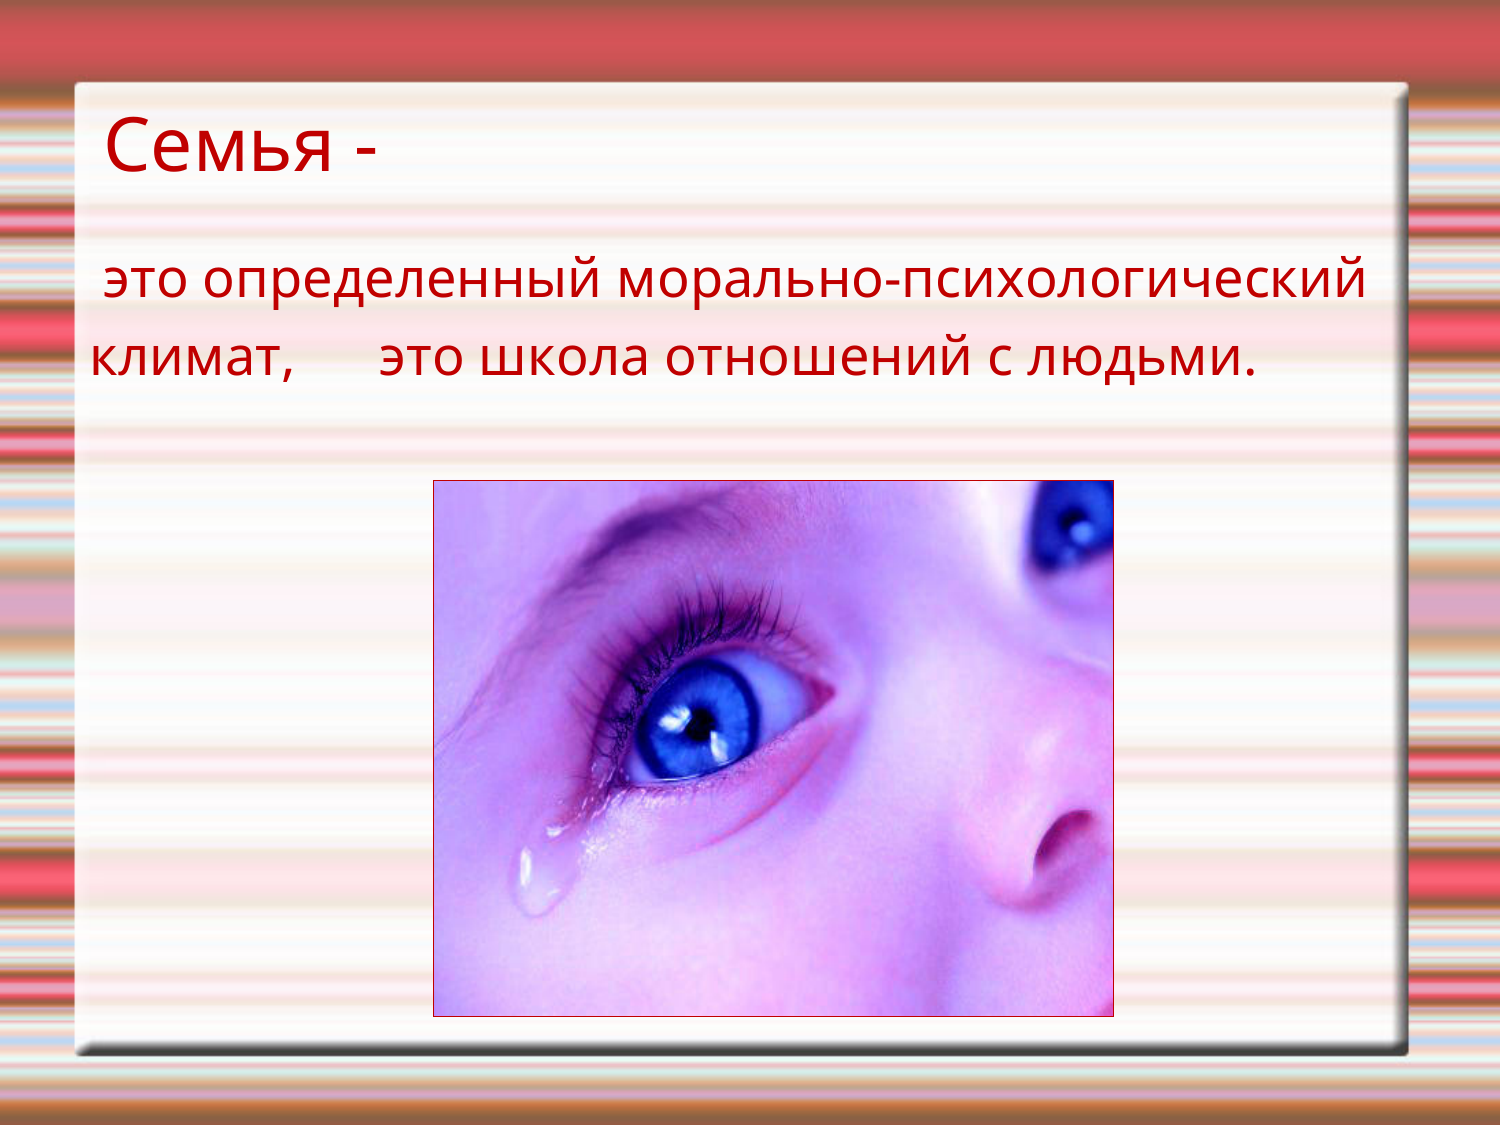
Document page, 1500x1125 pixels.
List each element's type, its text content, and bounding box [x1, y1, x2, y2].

title Семья - [88, 88, 1500, 227]
picture [0, 0, 1500, 1125]
list это определенный морально-психологический климат, это школа отношений с людьми. [75, 236, 1500, 979]
